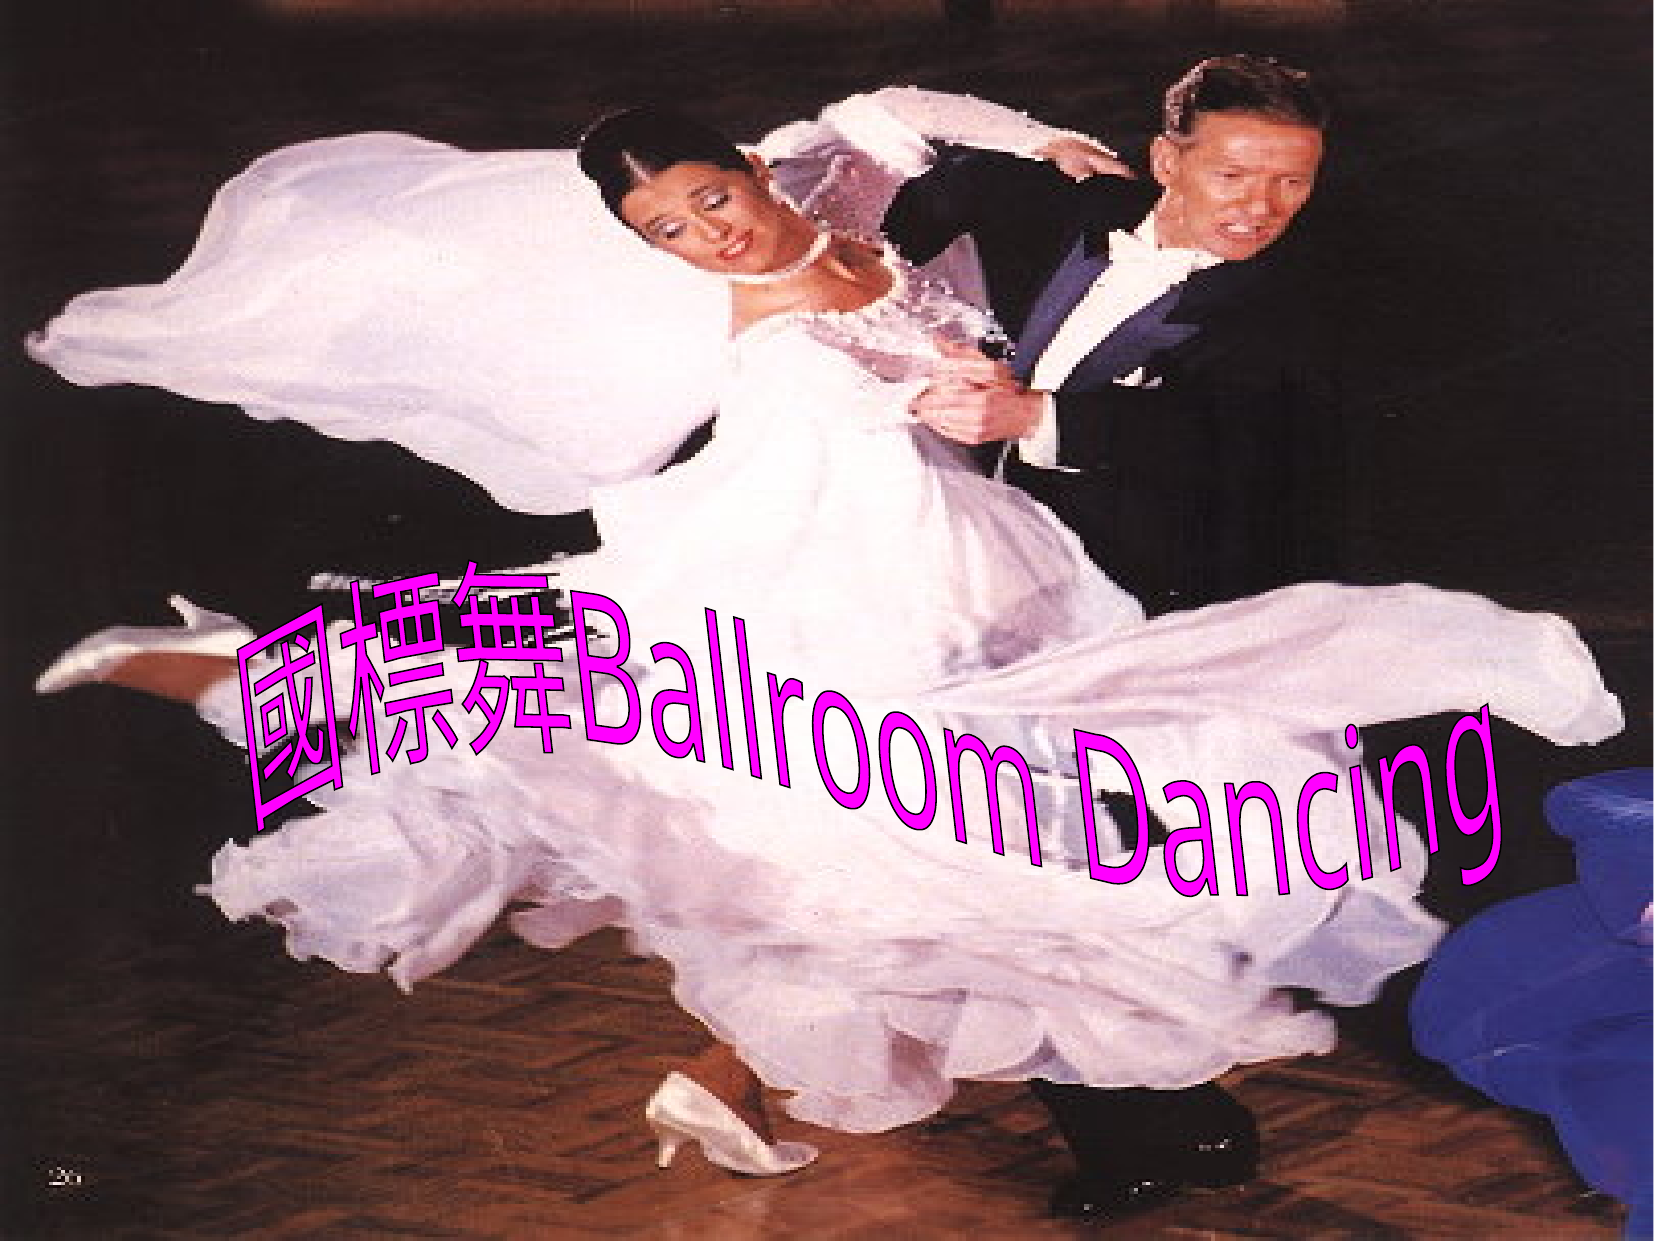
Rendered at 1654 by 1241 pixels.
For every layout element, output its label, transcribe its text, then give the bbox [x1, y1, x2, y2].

text_box 國標舞Ballroom Dancing [733, 617, 762, 779]
text_box 國標舞Ballroom Dancing [1224, 781, 1290, 896]
text_box 國標舞Ballroom Dancing [705, 608, 733, 770]
text_box 國標舞Ballroom Dancing [1163, 780, 1219, 897]
text_box 國標舞Ballroom Dancing [1297, 772, 1348, 890]
text_box 國標舞Ballroom Dancing [510, 663, 571, 753]
text_box 國標舞Ballroom Dancing [237, 603, 343, 833]
text_box 國標舞Ballroom Dancing [767, 672, 803, 788]
text_box 國標舞Ballroom Dancing [944, 728, 1042, 867]
text_box 國標舞Ballroom Dancing [879, 712, 937, 830]
text_box 國標舞Ballroom Dancing [812, 691, 870, 809]
text_box 國標舞Ballroom Dancing [372, 572, 444, 663]
text_box 國標舞Ballroom Dancing [1445, 703, 1502, 886]
text_box 國標舞Ballroom Dancing [340, 580, 384, 775]
text_box 國標舞Ballroom Dancing [384, 689, 453, 764]
text_box 國標舞Ballroom Dancing [452, 560, 563, 755]
text_box 國標舞Ballroom Dancing [1074, 729, 1149, 884]
text_box 國標舞Ballroom Dancing [432, 710, 458, 749]
text_box 國標舞Ballroom Dancing [1378, 744, 1440, 872]
text_box 國標舞Ballroom Dancing [388, 663, 444, 687]
text_box 國標舞Ballroom Dancing [1350, 765, 1373, 880]
text_box 國標舞Ballroom Dancing [650, 642, 705, 762]
text_box 國標舞Ballroom Dancing [386, 717, 408, 762]
picture [0, 0, 1654, 1241]
text_box 國標舞Ballroom Dancing [570, 590, 641, 744]
